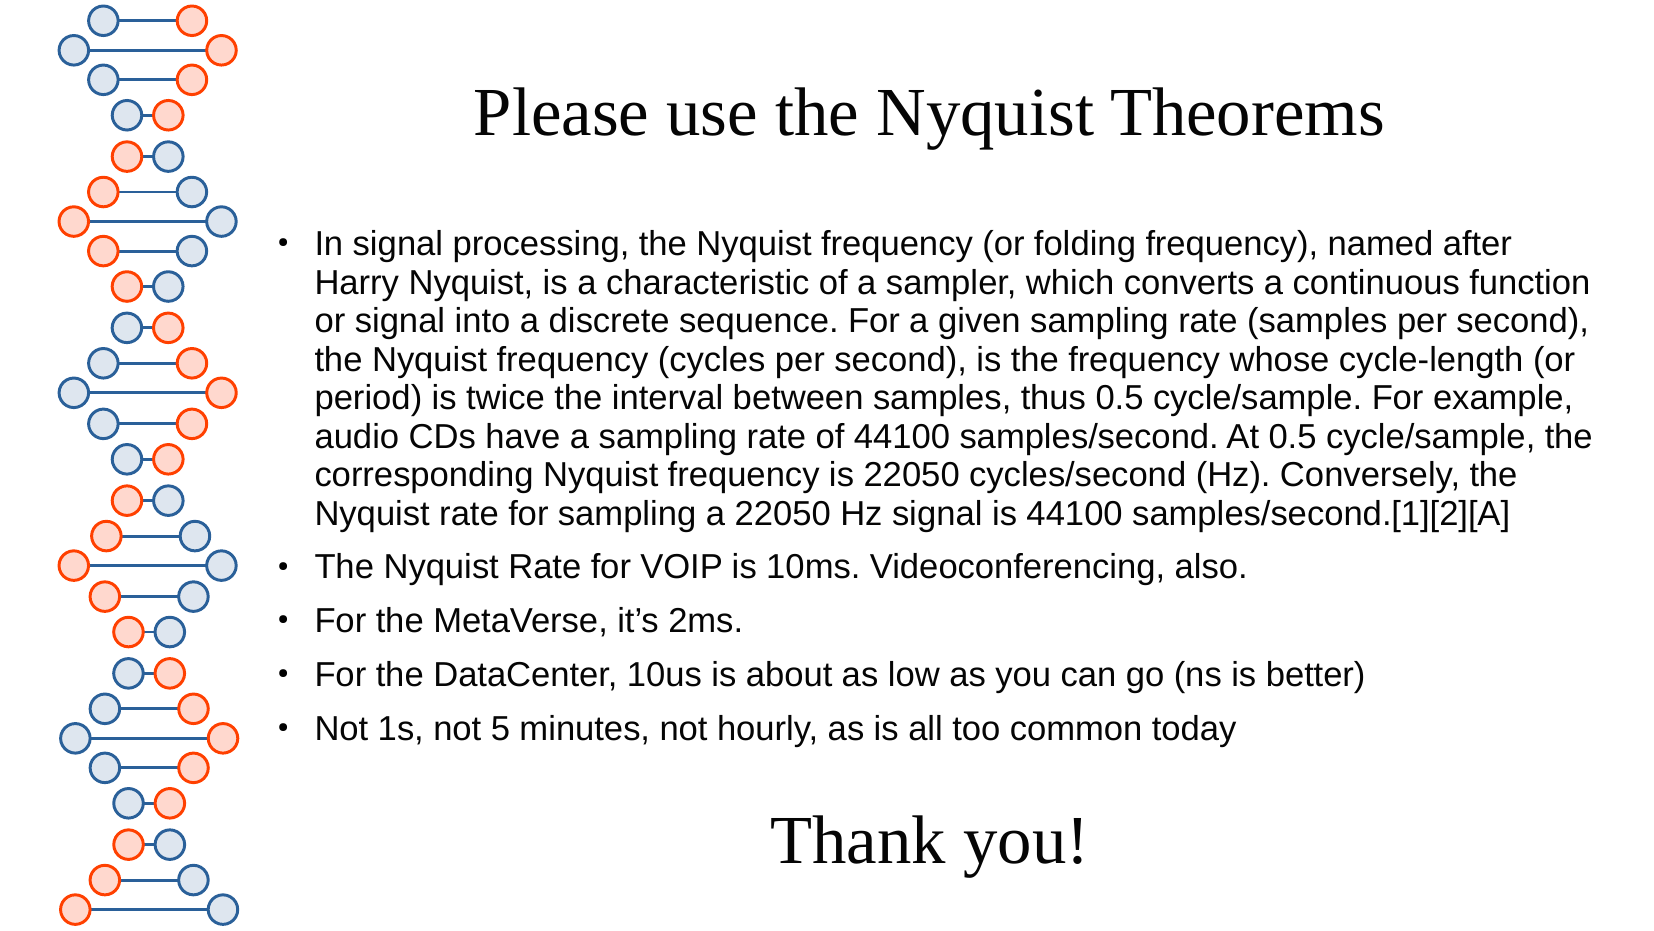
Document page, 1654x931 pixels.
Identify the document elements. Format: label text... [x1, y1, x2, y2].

title Please use the Nyquist Theorems [265, 35, 1595, 189]
list In signal processing, the Nyquist frequency (or folding frequency), named after Harry Nyquist, is a characteristic of a sampler, which converts a continuous function or signal into a discrete sequence. For a given sampling rate (samples per second), the Nyquist frequency (cycles per second), is the frequency whose cycle-length (or period) is twice the interval between samples, thus 0.5 cycle/sample. For example, audio CDs have a sampling rate of 44100 samples/second. At 0.5 cycle/sample, the corresponding Nyquist frequency is 22050 cycles/second (Hz). Conversely, the Nyquist rate for sampling a 22050 Hz signal is 44100 samples/second.[1][2][A] The Nyquist Rate for VOIP is 10ms. Videoconferencing, also. For the MetaVerse, it’s 2ms. For the DataCenter, 10us is about as low as you can go (ns is better) Not 1s, not 5 minutes, not hourly, as is all too common today [265, 224, 1595, 763]
title Thank you! [265, 763, 1595, 918]
